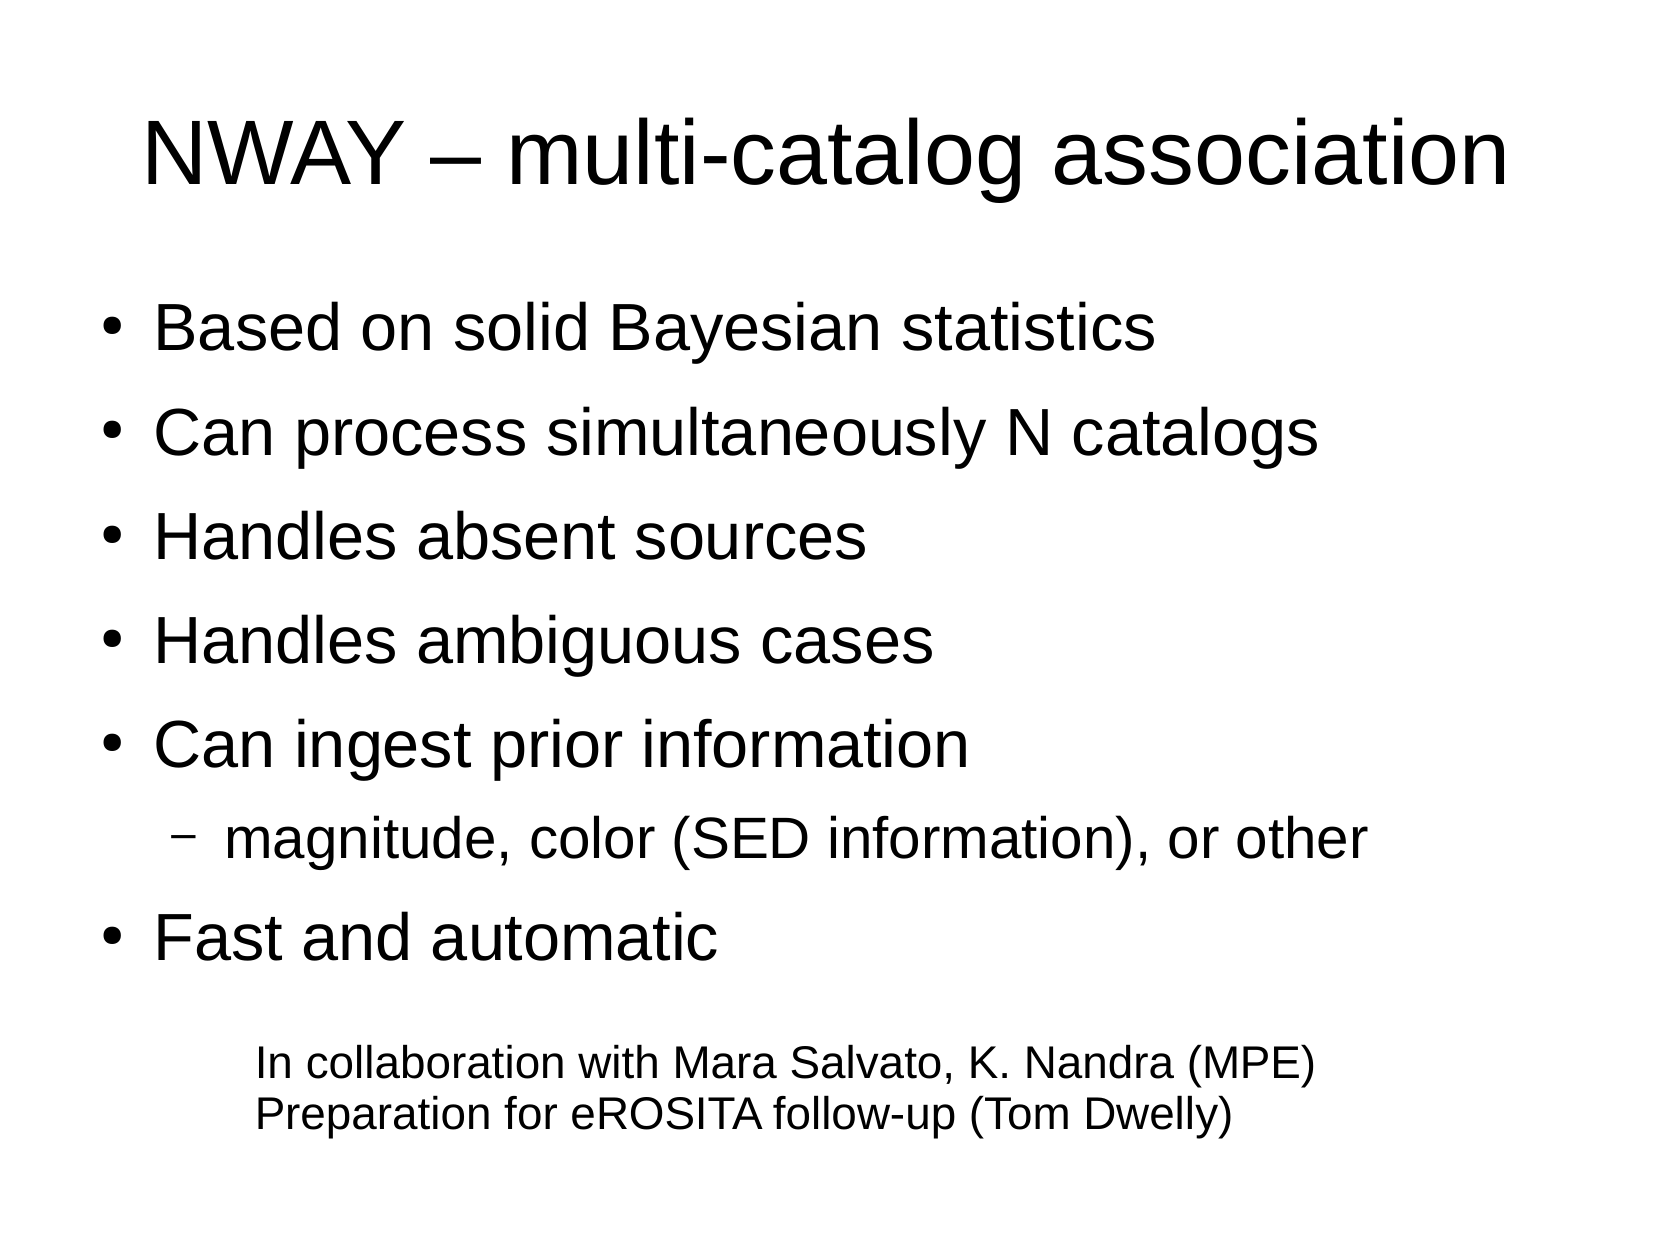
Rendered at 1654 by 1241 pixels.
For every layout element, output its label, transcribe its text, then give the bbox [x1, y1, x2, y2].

text_box In collaboration with Mara Salvato, K. Nandra (MPE) Preparation for eROSITA follow-up (Tom Dwelly) [240, 1029, 1576, 1147]
title NWAY – multi-catalog association [82, 49, 1571, 257]
list Based on solid Bayesian statistics Can process simultaneously N catalogs Handles absent sources Handles ambiguous cases Can ingest prior information magnitude, color (SED information), or other Fast and automatic [82, 290, 1571, 1010]
